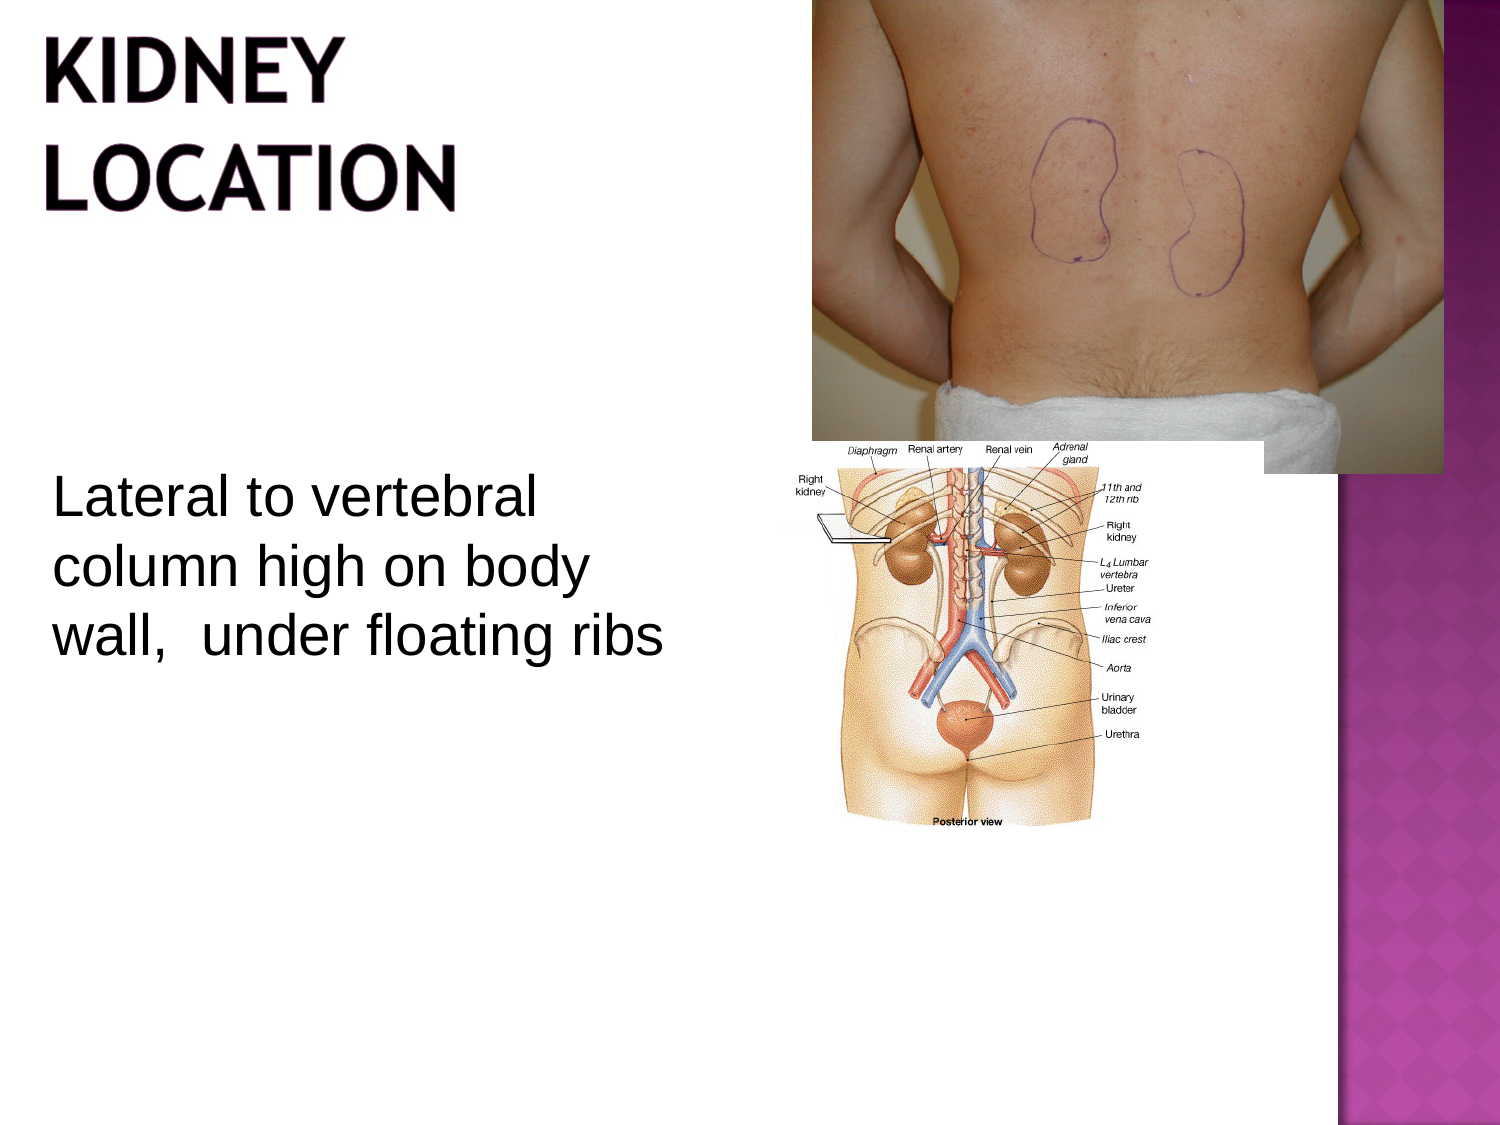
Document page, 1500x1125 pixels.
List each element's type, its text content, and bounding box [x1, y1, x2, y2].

picture [1337, 0, 1500, 1125]
text_box [685, 0, 1444, 827]
text_box Lateral to vertebral column high on body wall, under floating ribs [37, 449, 726, 746]
text_box [0, 0, 765, 241]
